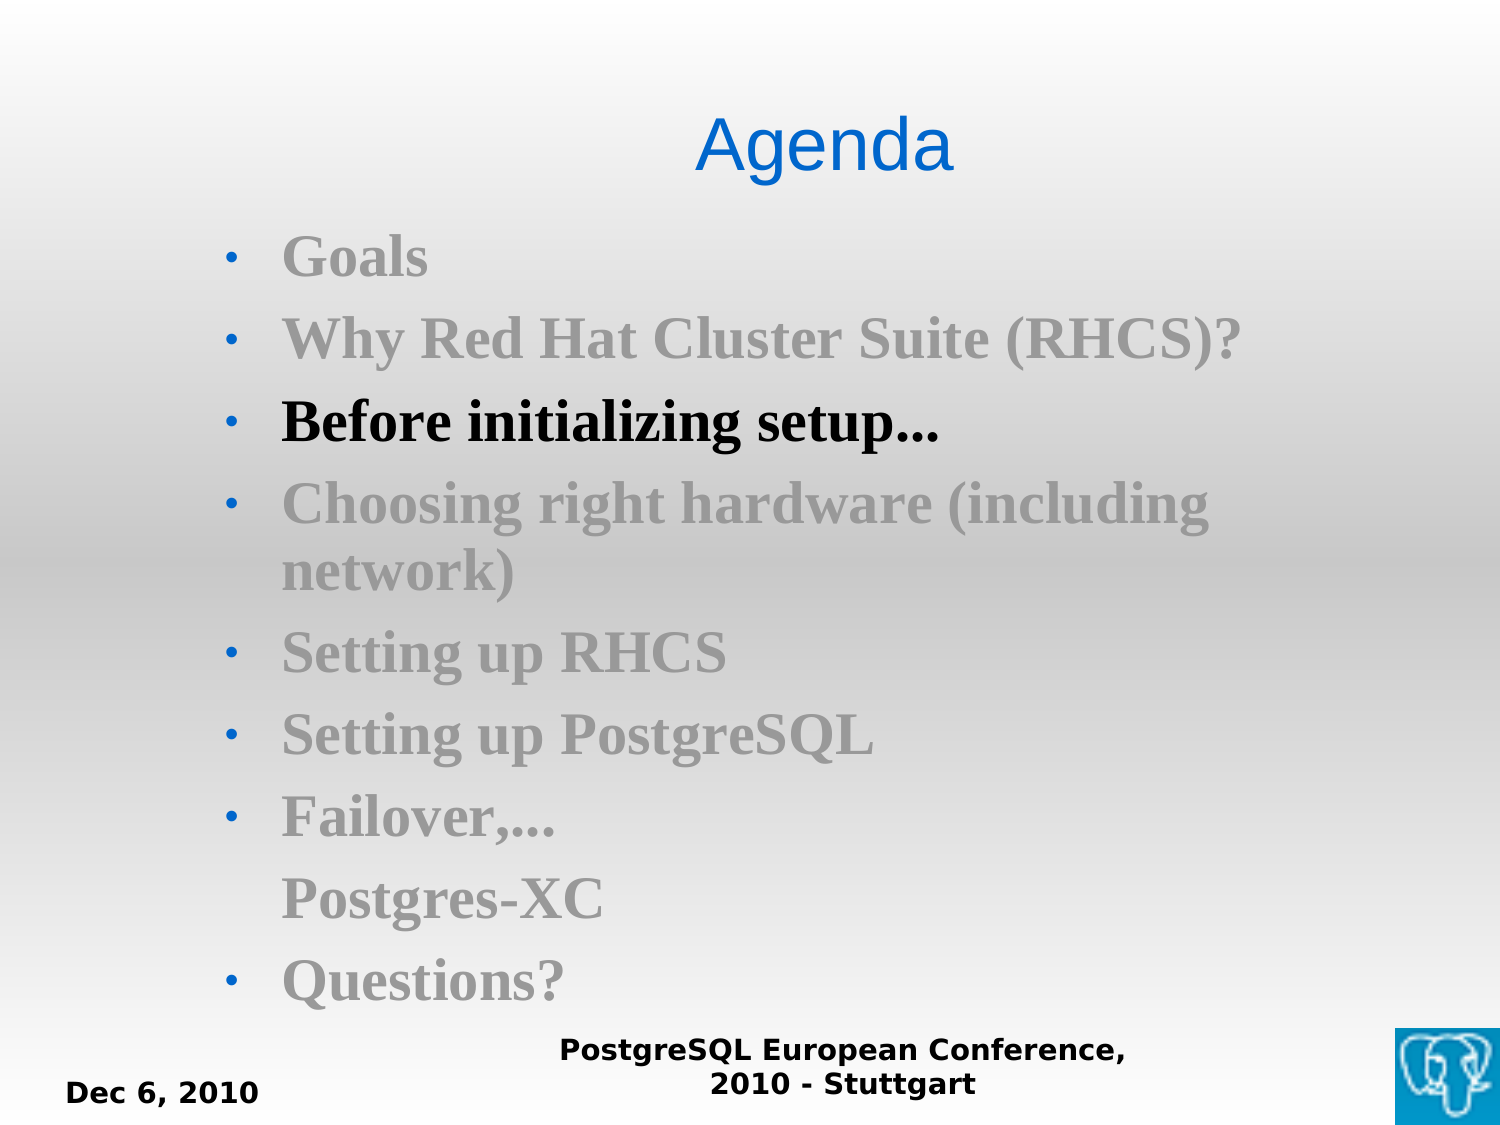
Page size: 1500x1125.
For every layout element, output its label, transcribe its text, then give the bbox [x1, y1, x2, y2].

picture [1400, 1033, 1492, 1118]
list Goals Why Red Hat Cluster Suite (RHCS)? Before initializing setup... Choosing right hardware (including network) Setting up RHCS Setting up PostgreSQL Failover,... Postgres-XC Questions? [224, 222, 1425, 1014]
title Agenda [224, 49, 1425, 222]
